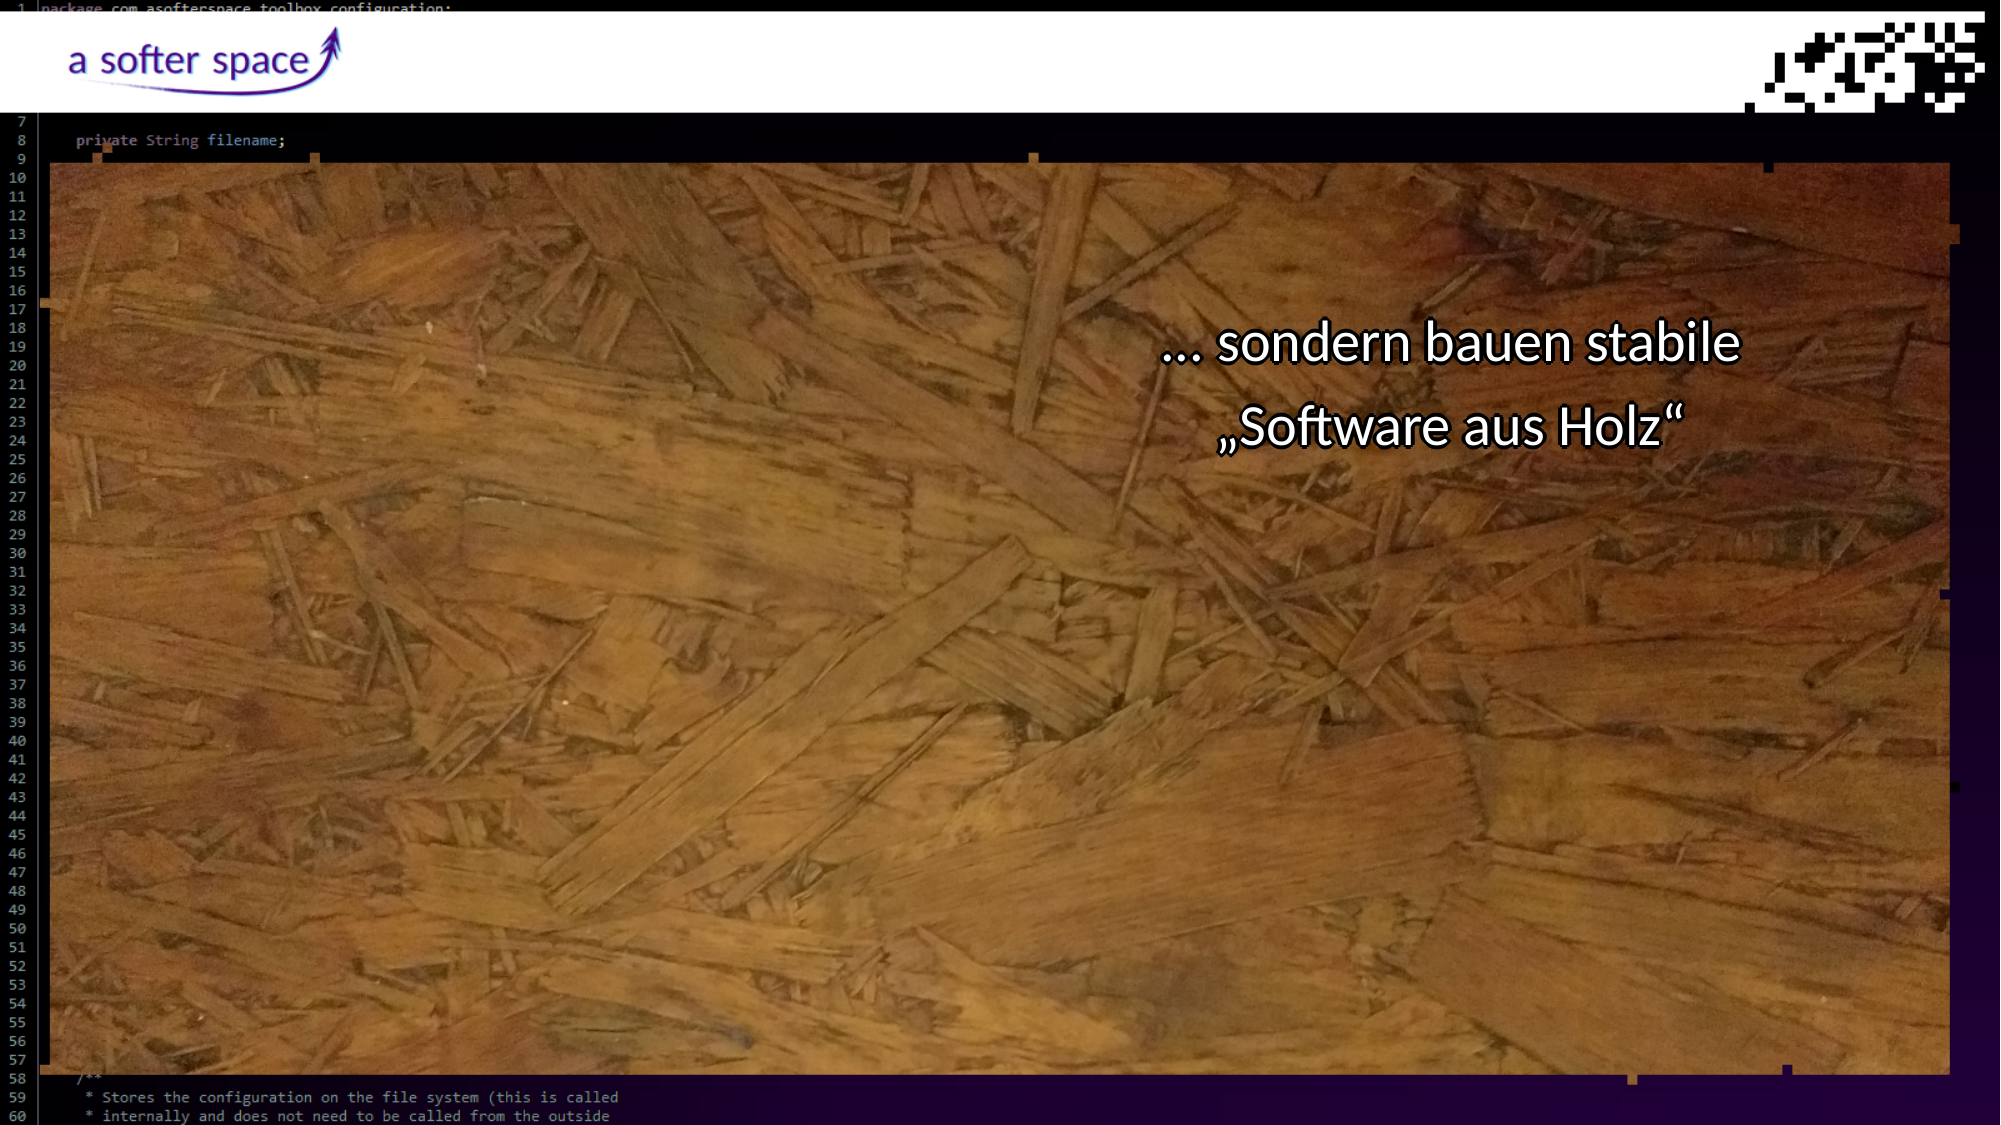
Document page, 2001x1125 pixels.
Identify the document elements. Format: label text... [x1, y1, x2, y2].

text_box ... sondern bauen stabile „Software aus Holz“ [999, 304, 1902, 1041]
picture [0, 0, 2000, 1125]
